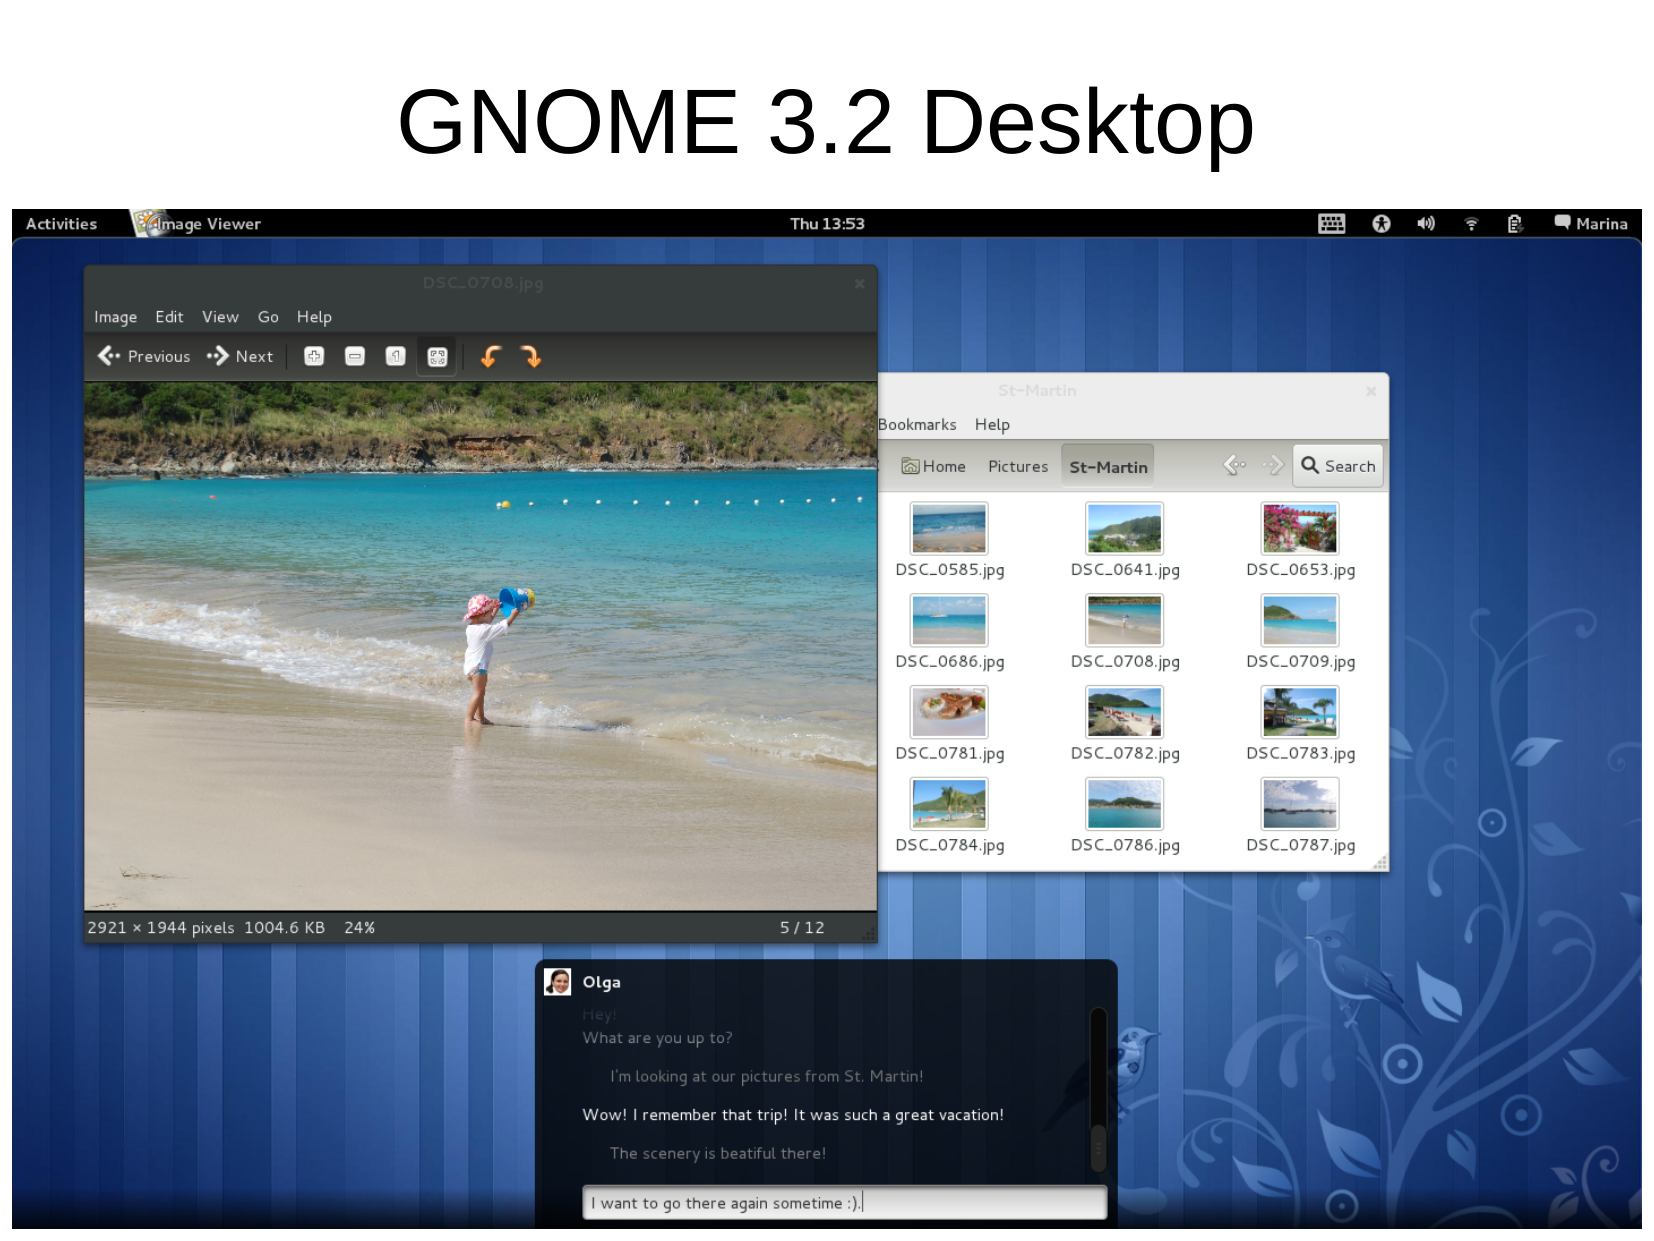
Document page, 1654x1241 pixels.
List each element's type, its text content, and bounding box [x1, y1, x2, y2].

title GNOME 3.2 Desktop [82, 17, 1571, 226]
picture [12, 209, 1642, 1229]
